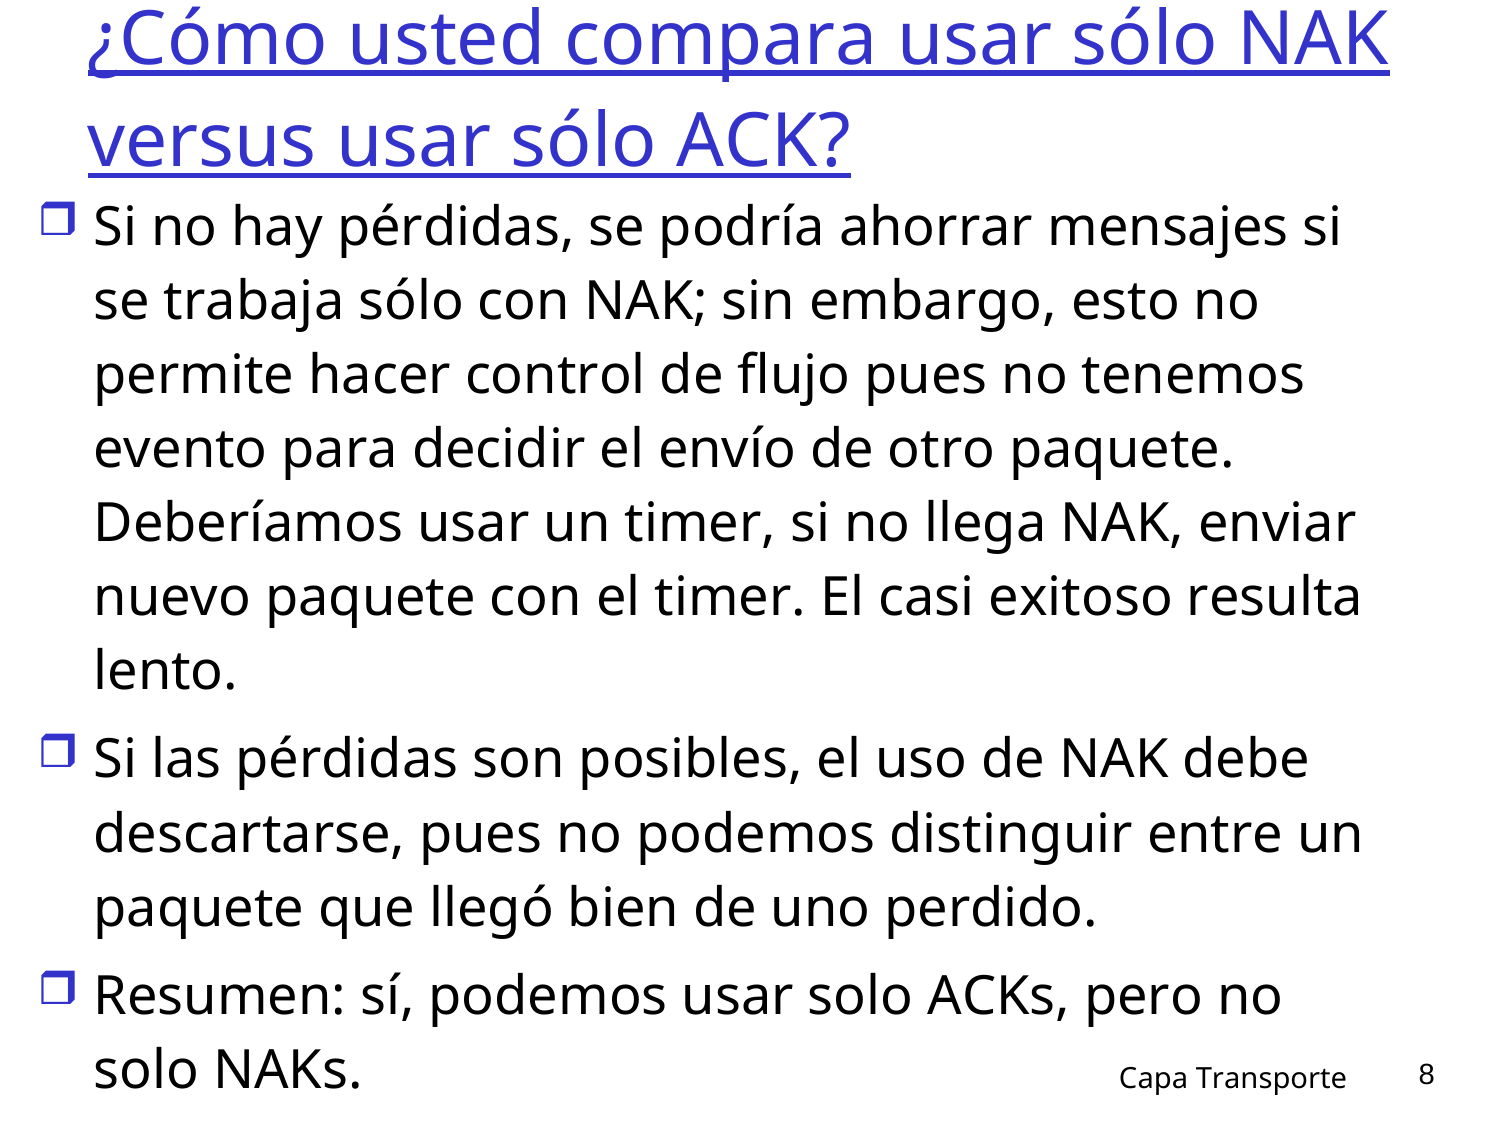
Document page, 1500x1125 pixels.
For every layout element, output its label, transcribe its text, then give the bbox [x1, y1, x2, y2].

list Si no hay pérdidas, se podría ahorrar mensajes si se trabaja sólo con NAK; sin embargo, esto no permite hacer control de flujo pues no tenemos evento para decidir el envío de otro paquete. Deberíamos usar un timer, si no llega NAK, enviar nuevo paquete con el timer. El casi exitoso resulta lento. Si las pérdidas son posibles, el uso de NAK debe descartarse, pues no podemos distinguir entre un paquete que llegó bien de uno perdido. Resumen: sí, podemos usar solo ACKs, pero no solo NAKs. [37, 187, 1388, 1042]
title ¿Cómo usted compara usar sólo NAK versus usar sólo ACK? [87, 0, 1463, 175]
